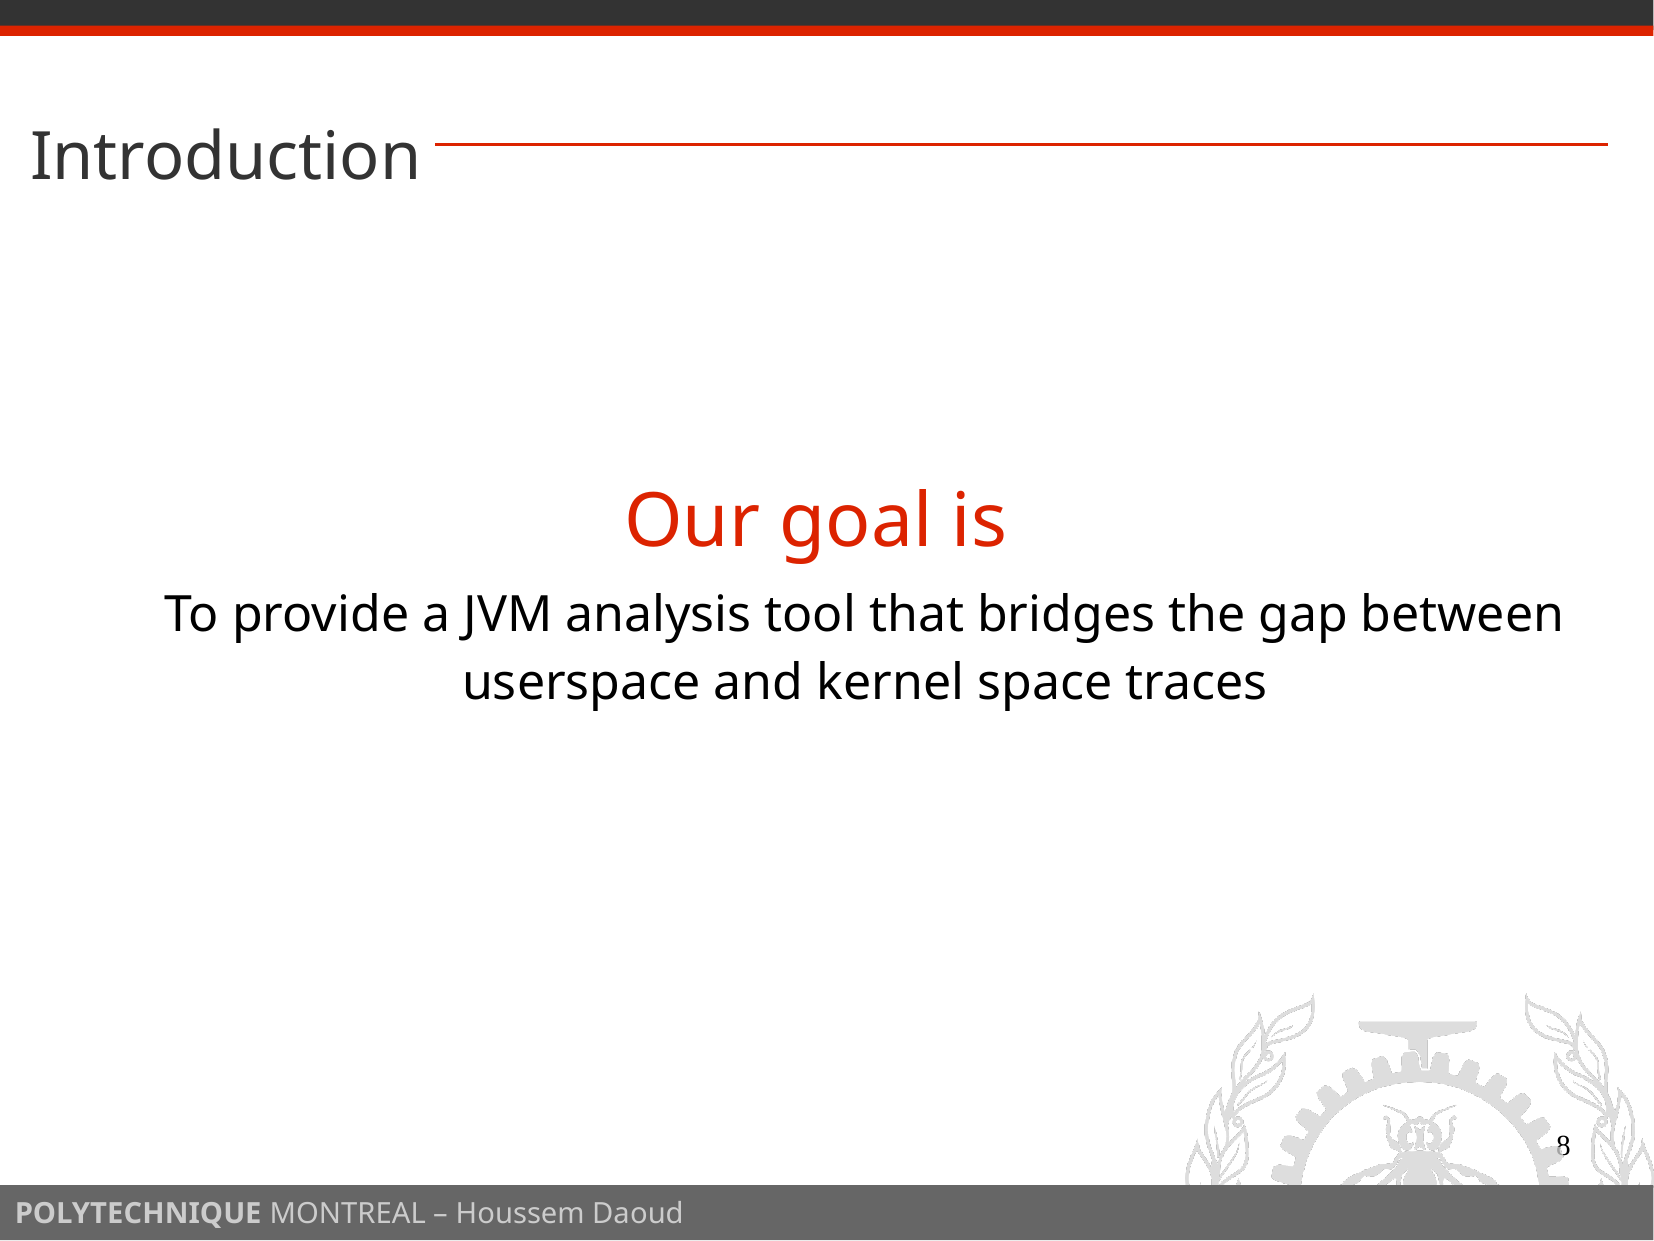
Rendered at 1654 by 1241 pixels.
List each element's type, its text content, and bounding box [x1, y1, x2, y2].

text_box Our goal is [624, 442, 1030, 541]
text_box POLYTECHNIQUE MONTREAL – Houssem Daoud [0, 1185, 1654, 1241]
text_box Introduction [30, 60, 1561, 203]
text_box [0, 0, 1654, 36]
text_box To provide a JVM analysis tool that bridges the gap between userspace and kernel space traces [150, 570, 1606, 715]
picture [1185, 968, 1654, 1185]
